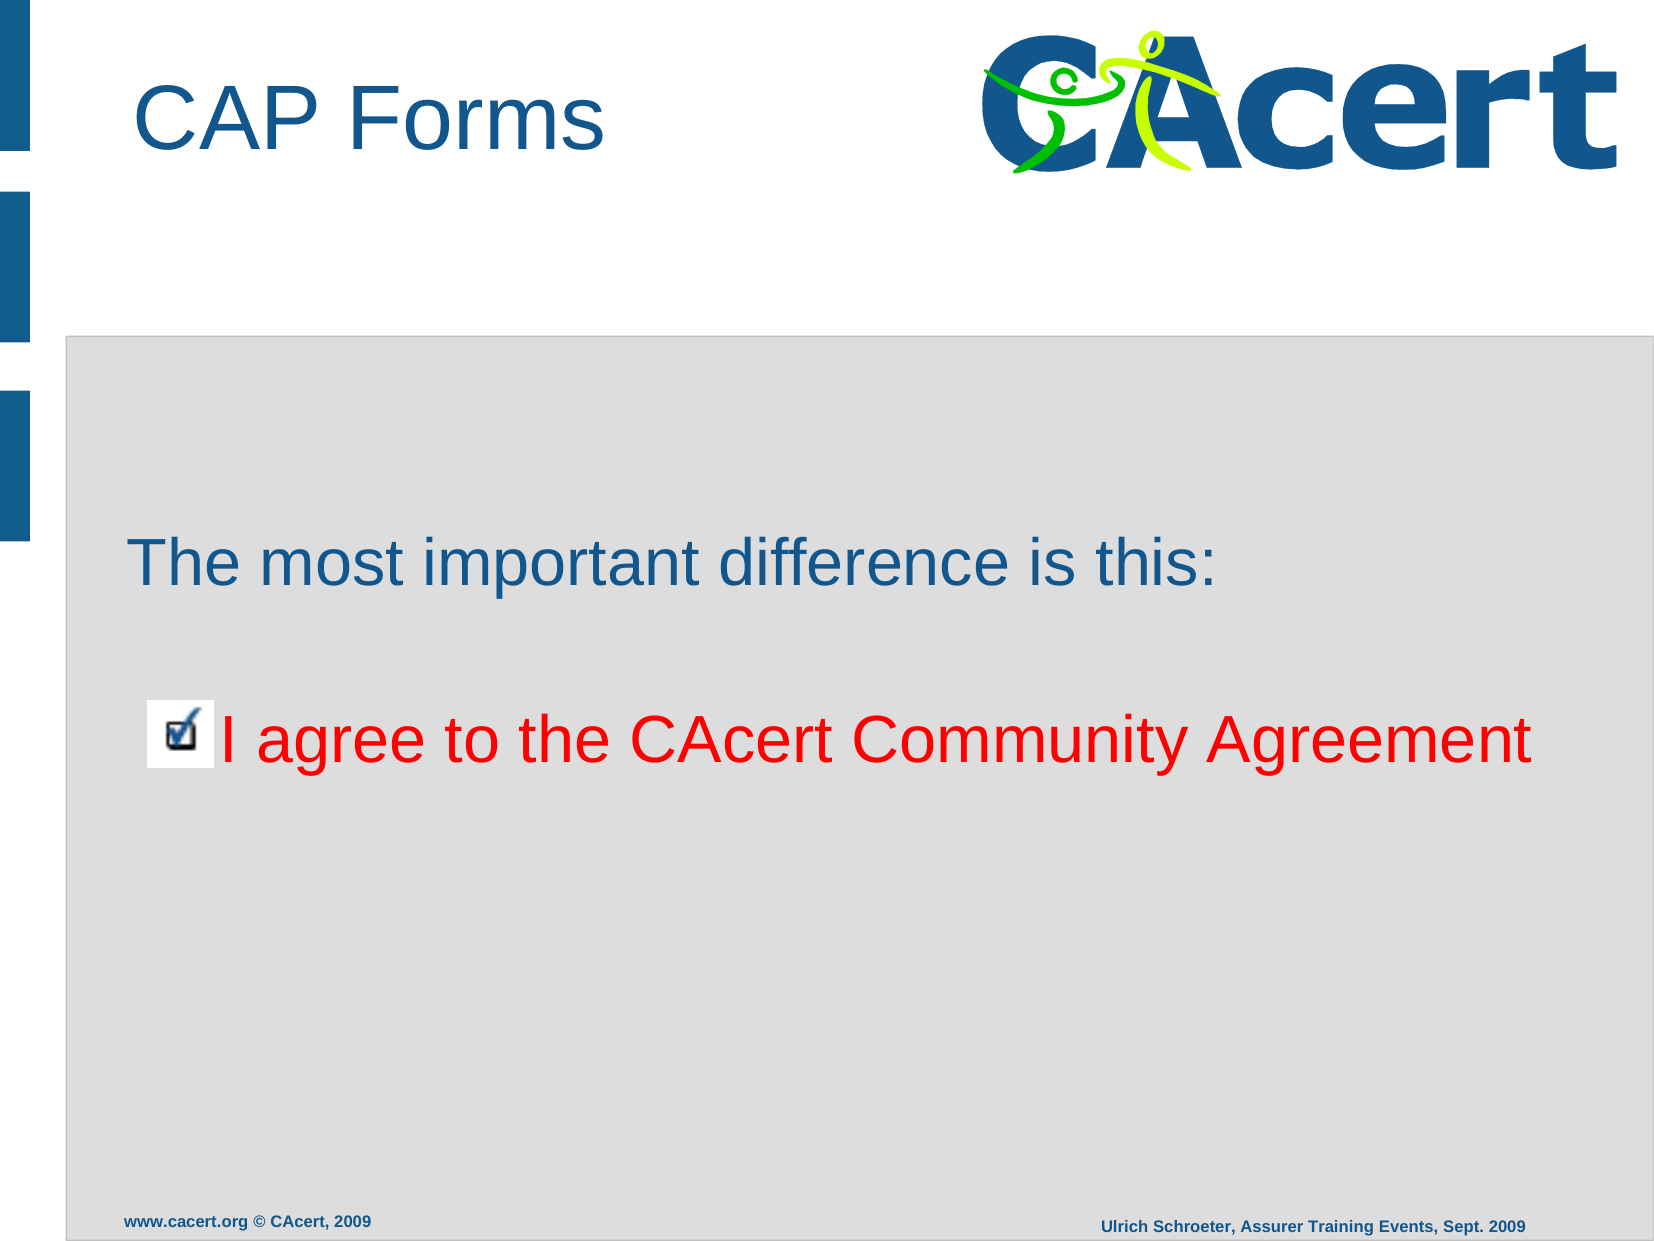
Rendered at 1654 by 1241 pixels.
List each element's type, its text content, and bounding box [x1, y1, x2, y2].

text_box The most important difference is this: I agree to the CAcert Community Agreement [112, 503, 1591, 874]
text_box CAP Forms [118, 59, 620, 180]
picture [147, 700, 214, 768]
